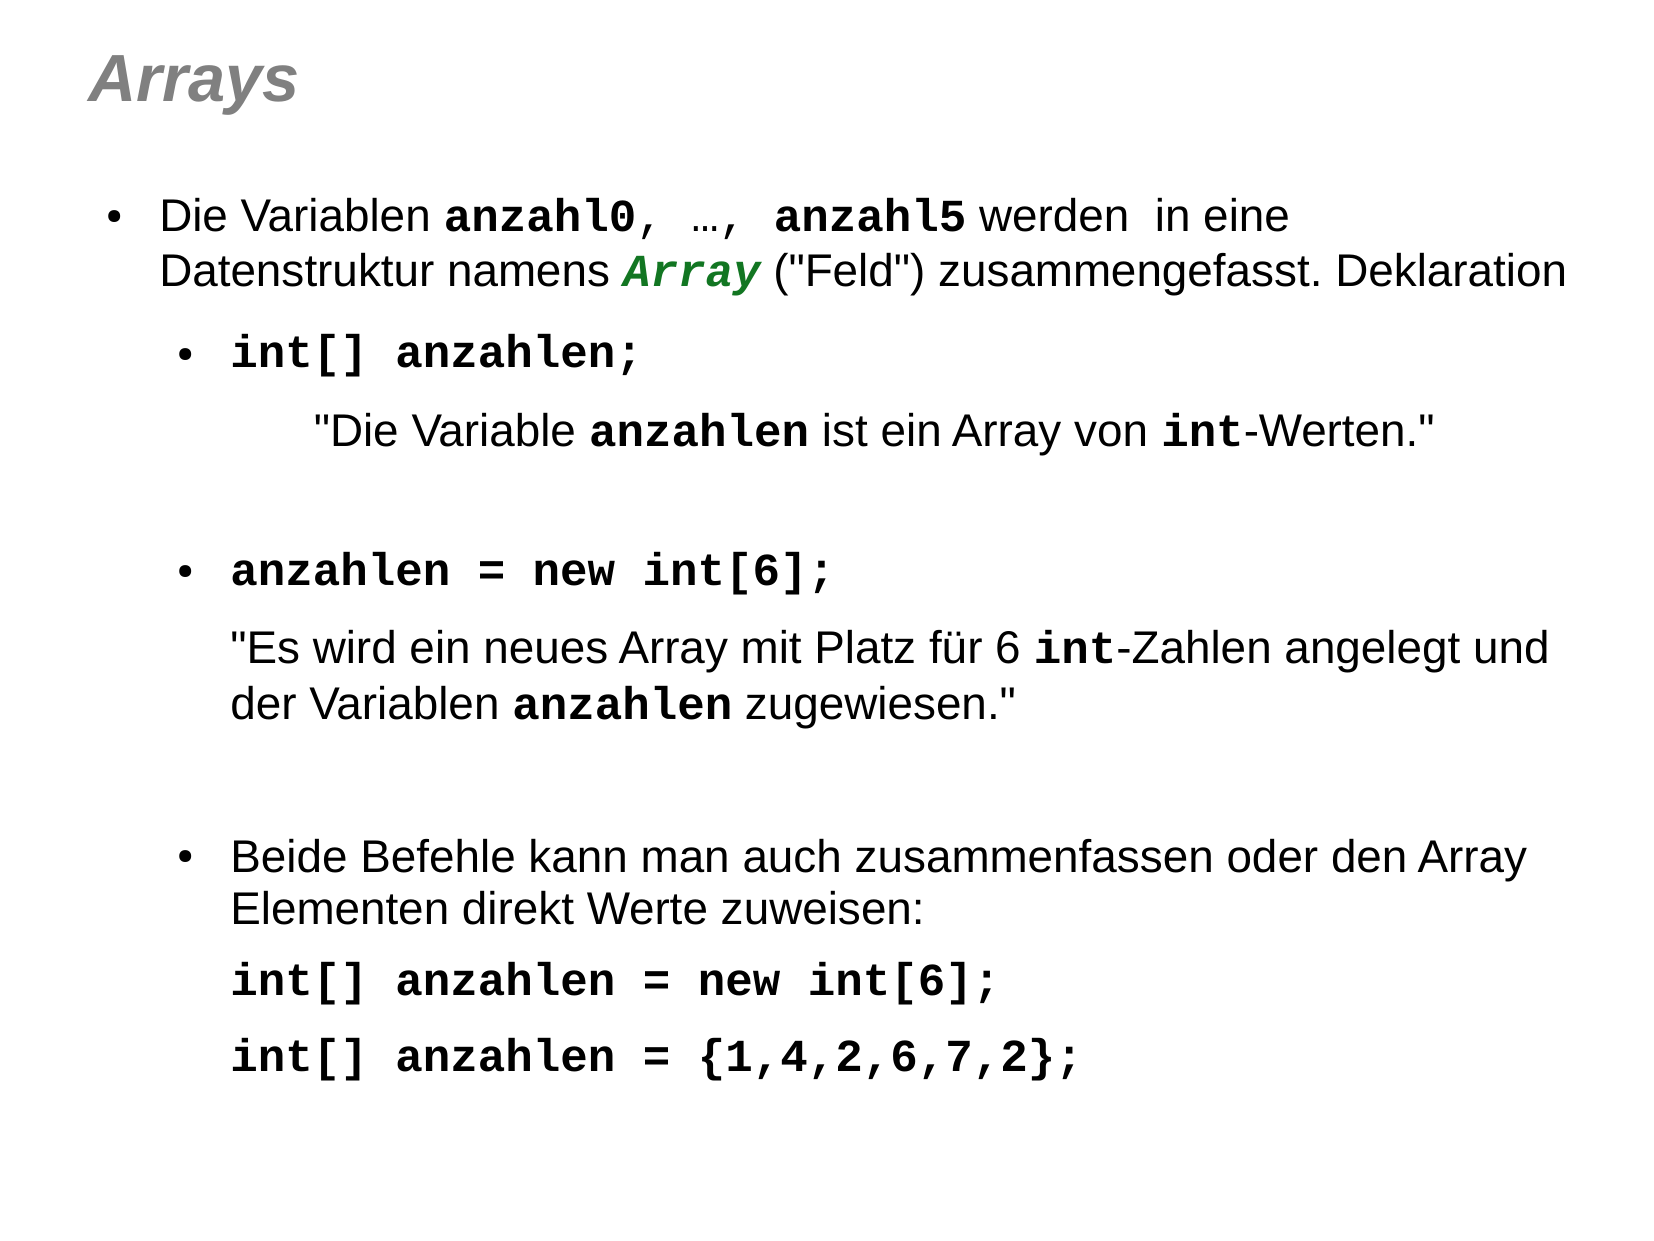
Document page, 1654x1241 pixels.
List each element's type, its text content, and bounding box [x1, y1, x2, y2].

list Die Variablen anzahl0, …, anzahl5 werden in eine Datenstruktur namens Array ("Feld") zusammengefasst. Deklaration int[] anzahlen; "Die Variable anzahlen ist ein Array von int-Werten." anzahlen = new int[6]; "Es wird ein neues Array mit Platz für 6 int-Zahlen angelegt und der Variablen anzahlen zugewiesen." Beide Befehle kann man auch zusammenfassen oder den Array Elementen direkt Werte zuweisen: int[] anzahlen = new int[6]; int[] anzahlen = {1,4,2,6,7,2}; [88, 189, 1577, 1236]
title Arrays [88, 38, 1577, 119]
